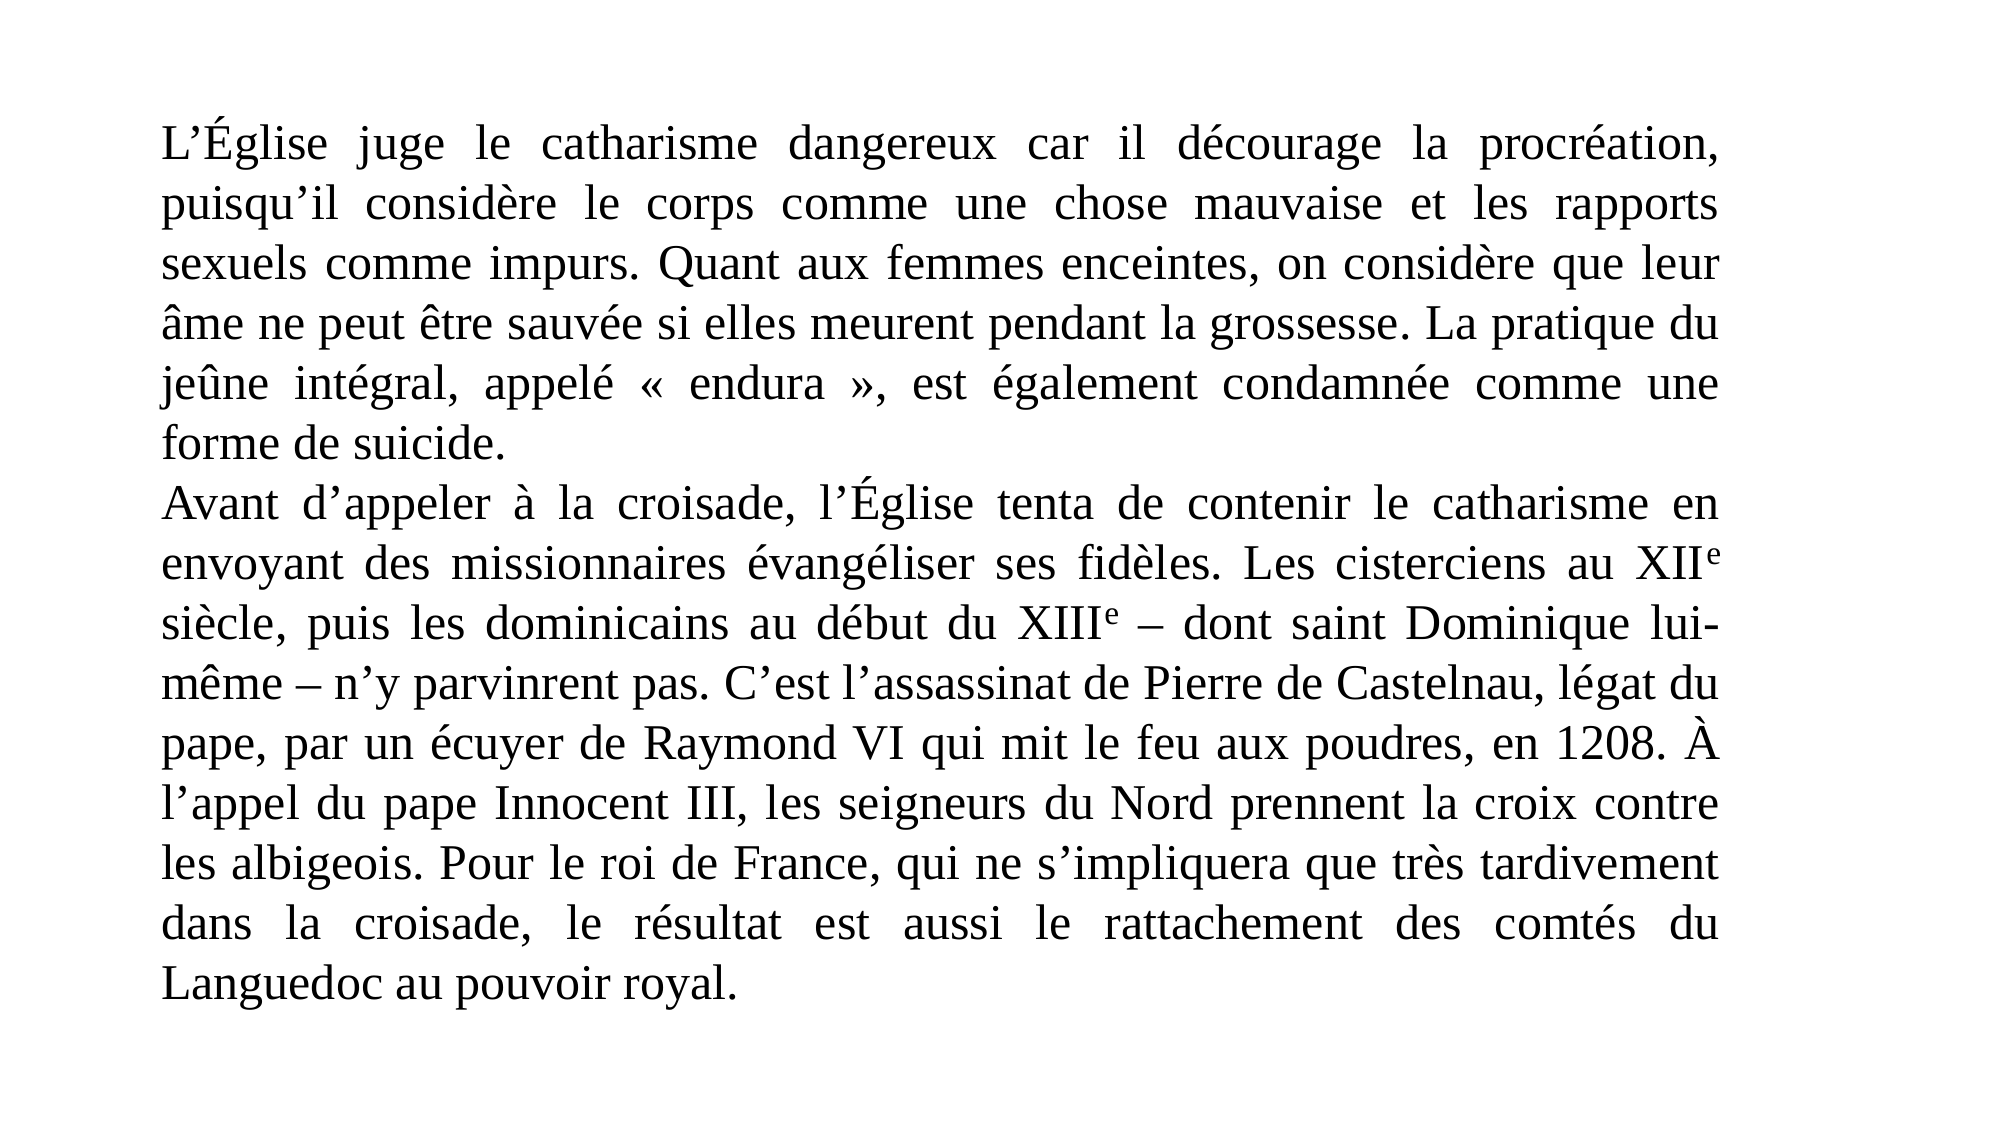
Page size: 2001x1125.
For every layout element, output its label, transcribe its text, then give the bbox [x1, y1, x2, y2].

text_box L’Église juge le catharisme dangereux car il décourage la procréation, puisqu’il considère le corps comme une chose mauvaise et les rapports sexuels comme impurs. Quant aux femmes enceintes, on considère que leur âme ne peut être sauvée si elles meurent pendant la grossesse. La pratique du jeûne intégral, appelé « endura », est également condamnée comme une forme de suicide. Avant d’appeler à la croisade, l’Église tenta de contenir le catharisme en envoyant des missionnaires évangéliser ses fidèles. Les cisterciens au XIIe siècle, puis les dominicains au début du XIIIe – dont saint Dominique lui-même – n’y parvinrent pas. C’est l’assassinat de Pierre de Castelnau, légat du pape, par un écuyer de Raymond VI qui mit le feu aux poudres, en 1208. À l’appel du pape Innocent III, les seigneurs du Nord prennent la croix contre les albigeois. Pour le roi de France, qui ne s’impliquera que très tardivement dans la croisade, le résultat est aussi le rattachement des comtés du Languedoc au pouvoir royal. [145, 101, 1736, 1026]
